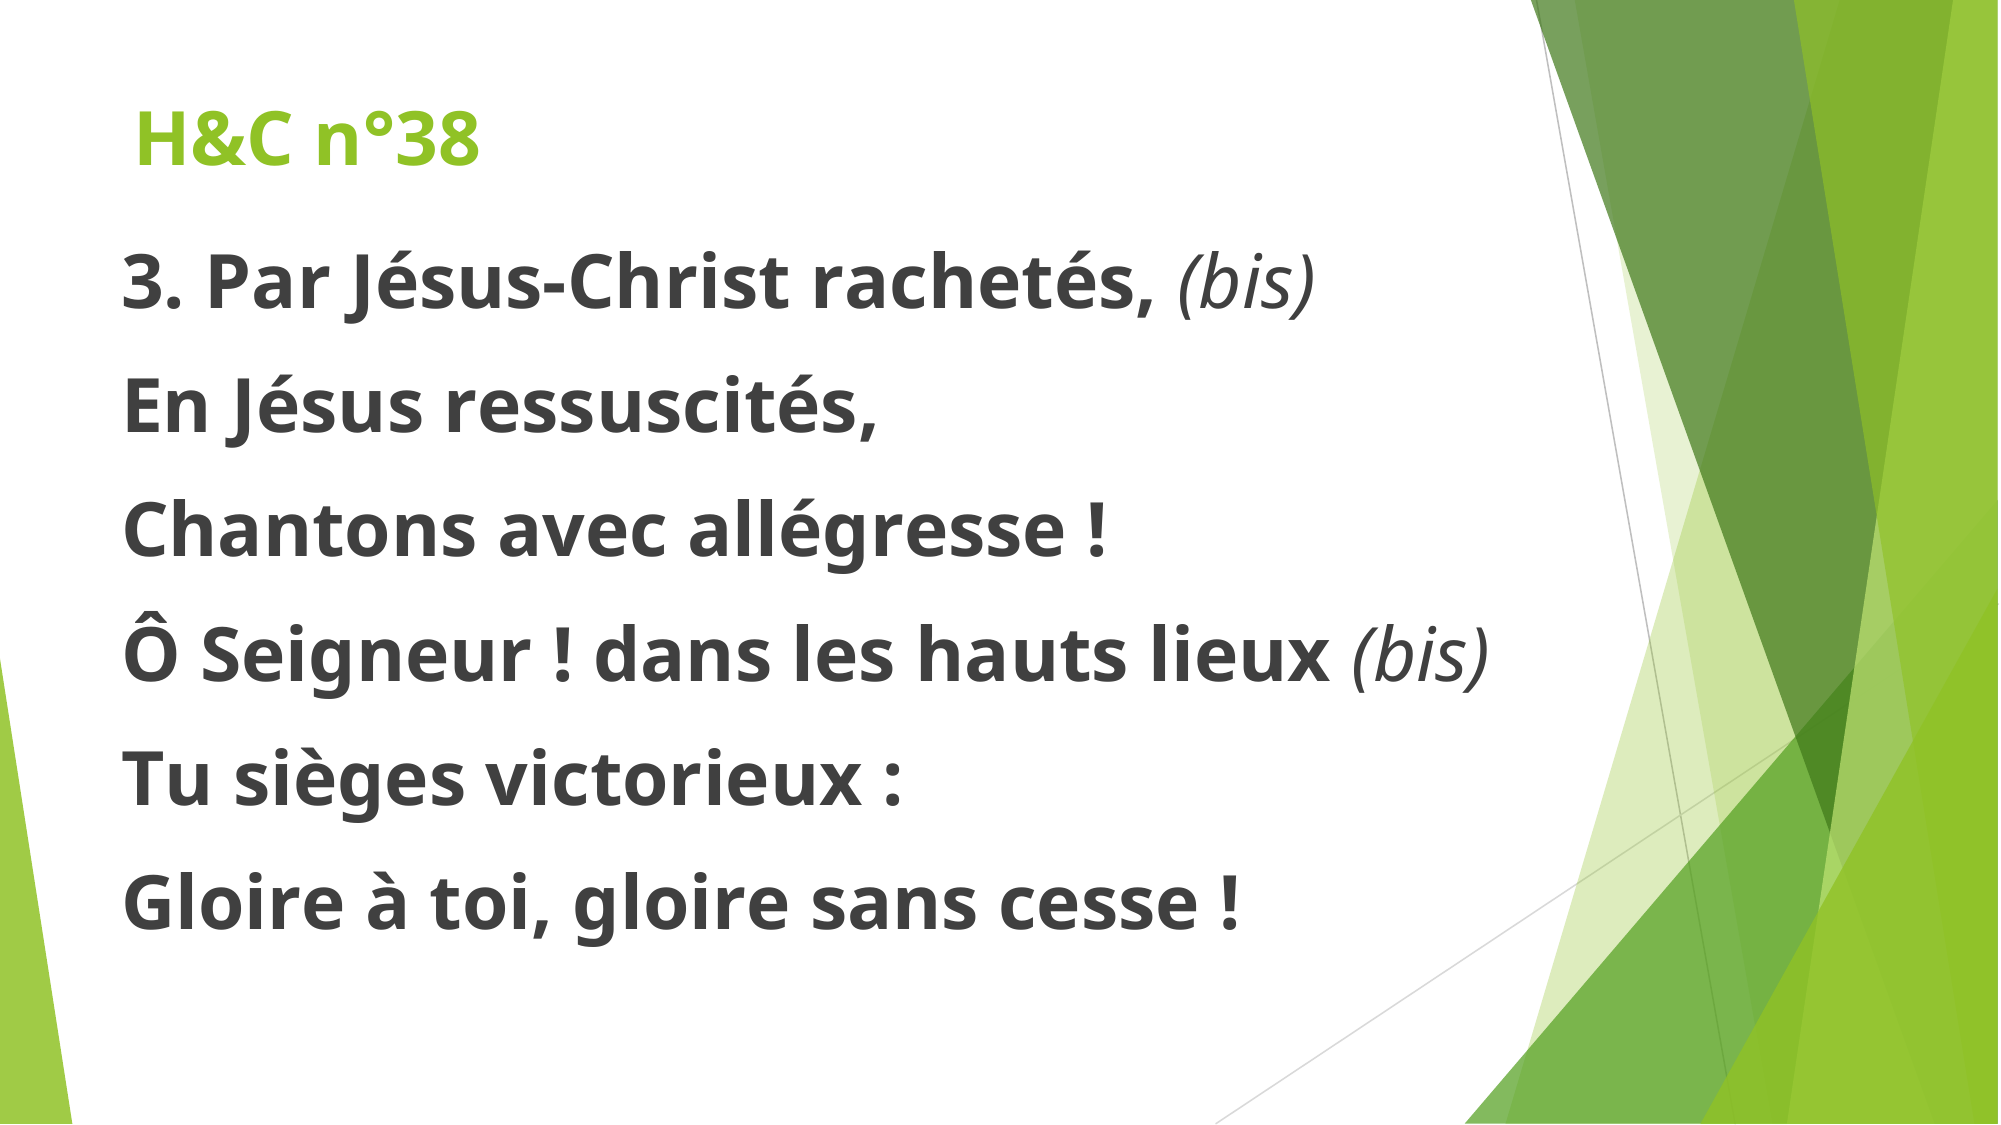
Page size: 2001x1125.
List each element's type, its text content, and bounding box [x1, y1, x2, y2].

text_box H&C n°38 [118, 82, 1442, 212]
text_box 3. Par Jésus-Christ rachetés, (bis) En Jésus ressuscités, Chantons avec allégresse ! Ô Seigneur ! dans les hauts lieux (bis) Tu sièges victorieux : Gloire à toi, gloire sans cesse ! [106, 212, 1973, 1037]
